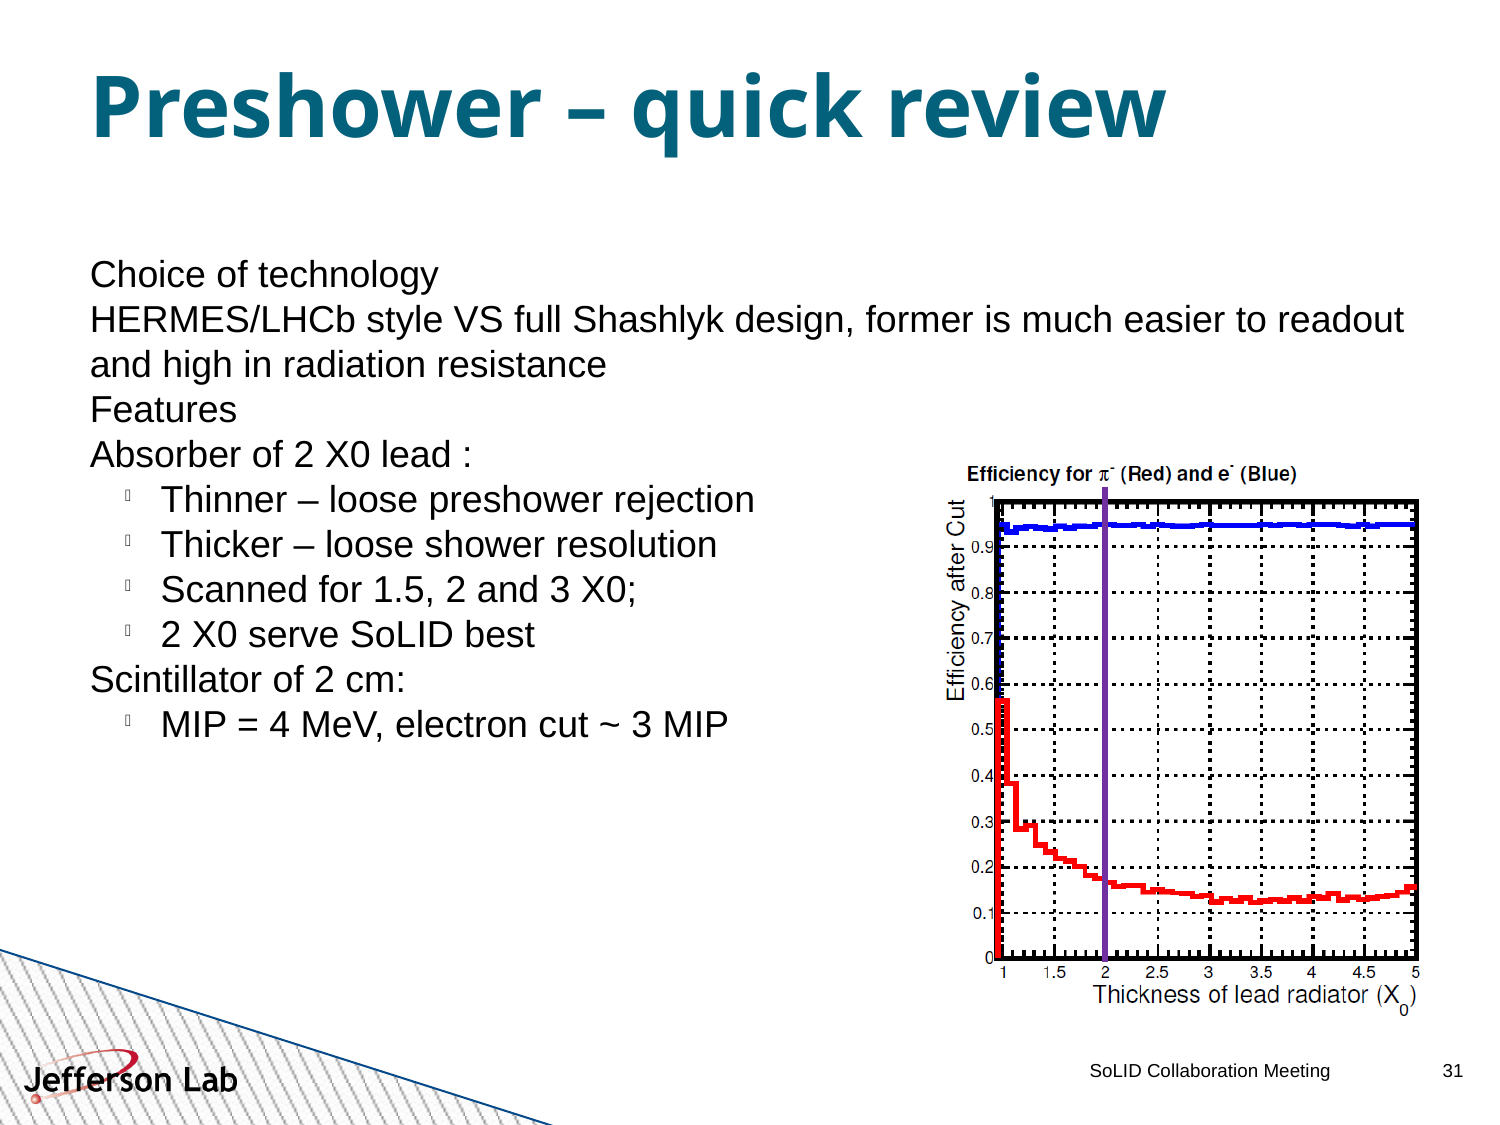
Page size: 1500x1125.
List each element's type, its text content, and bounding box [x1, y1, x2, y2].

text_box Preshower – quick review [75, 45, 1425, 233]
picture [0, 952, 543, 1125]
text_box SoLID Collaboration Meeting [1074, 1051, 1419, 1112]
text_box <number> [1418, 1051, 1479, 1111]
picture [937, 449, 1436, 1024]
text_box Choice of technology HERMES/LHCb style VS full Shashlyk design, former is much easier to readout and high in radiation resistance Features Absorber of 2 X0 lead : Thinner – loose preshower rejection Thicker – loose shower resolution Scanned for 1.5, 2 and 3 X0; 2 X0 serve SoLID best Scintillator of 2 cm: MIP = 4 MeV, electron cut ~ 3 MIP [75, 243, 1425, 986]
